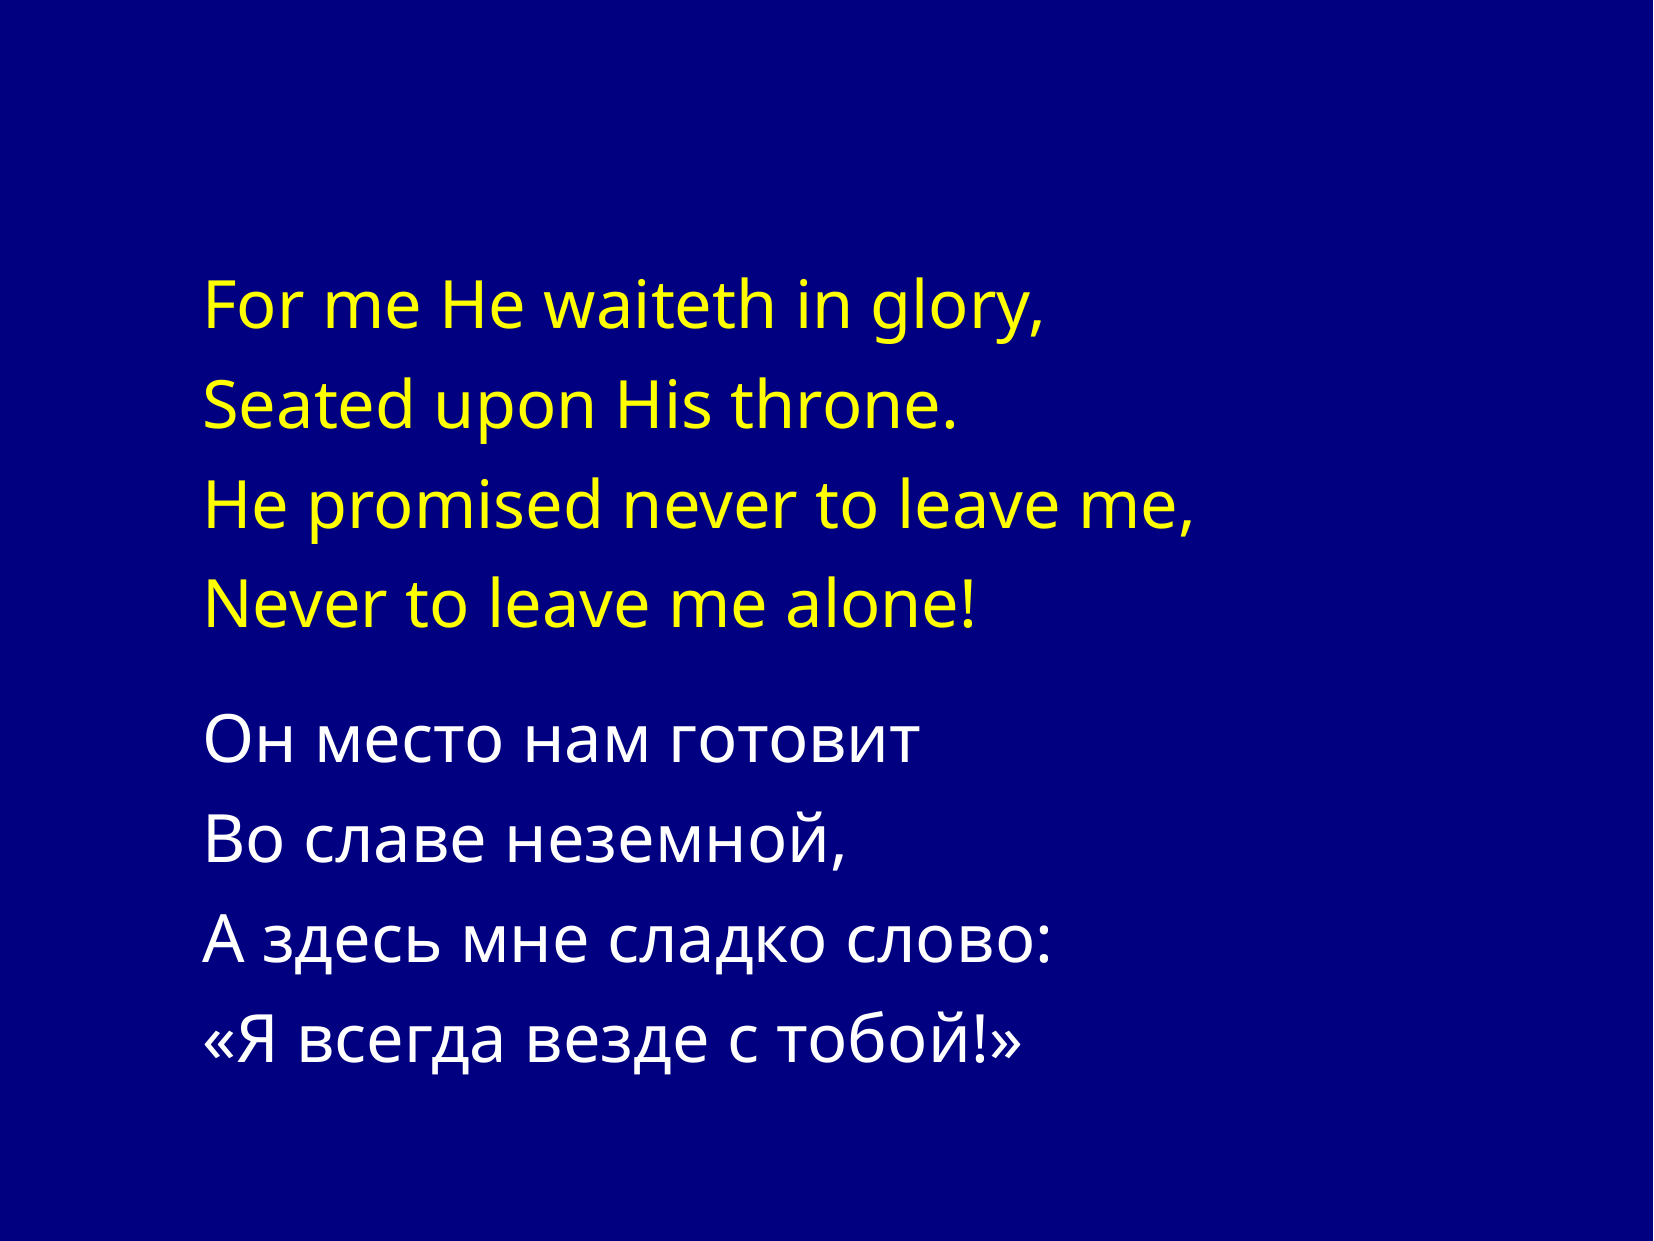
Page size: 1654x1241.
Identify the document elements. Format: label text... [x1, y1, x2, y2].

text_box For me He waiteth in glory, Seated upon His throne. He promised never to leave me, Never to leave me alone! [75, 150, 1576, 638]
text_box Он место нам готовит Во славе неземной, А здесь мне сладко слово: «Я всегда везде с тобой!» [75, 675, 1576, 1163]
